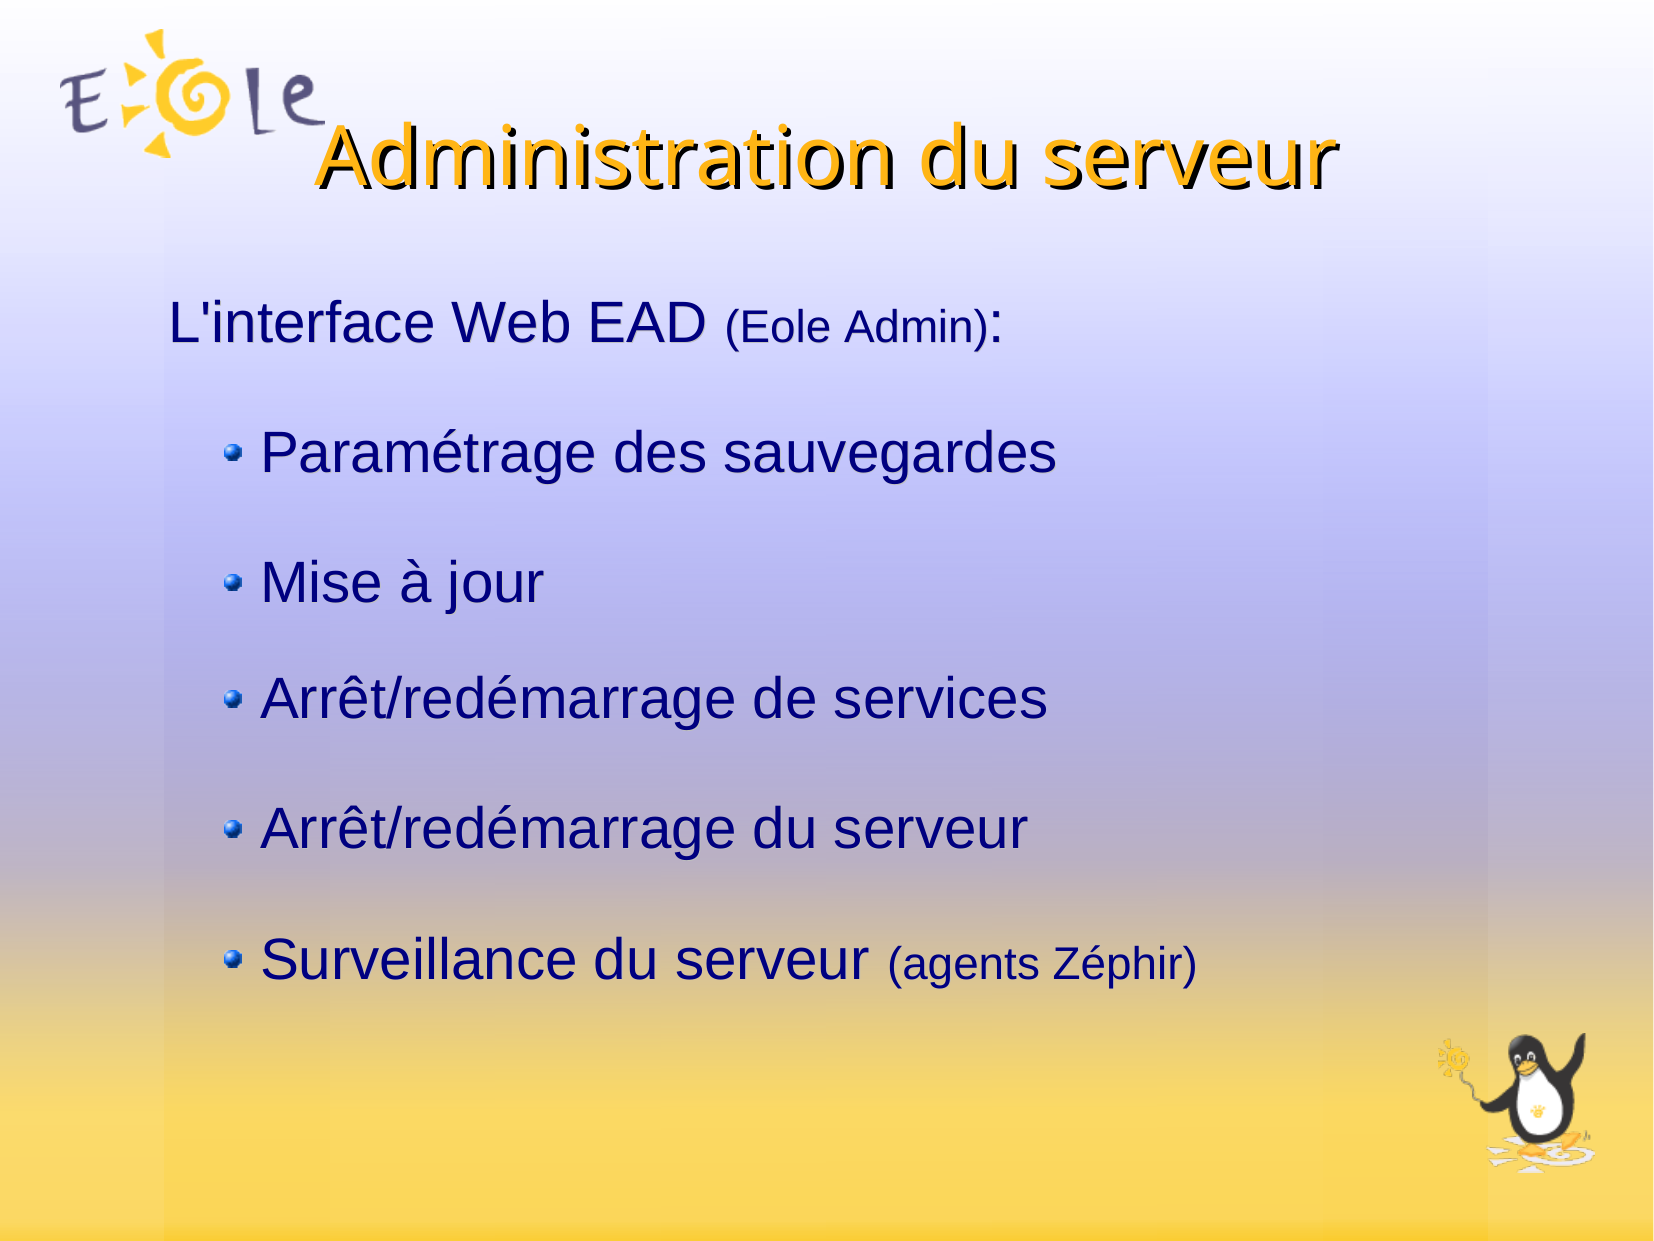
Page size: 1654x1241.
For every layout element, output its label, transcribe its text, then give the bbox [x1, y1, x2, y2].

title Administration du serveur [82, 49, 1571, 257]
text_box L'interface Web EAD (Eole Admin): Paramétrage des sauvegardes Mise à jour Arrêt/redémarrage de services Arrêt/redémarrage du serveur Surveillance du serveur (agents Zéphir) [118, 282, 1536, 1227]
picture [0, 0, 1654, 1241]
